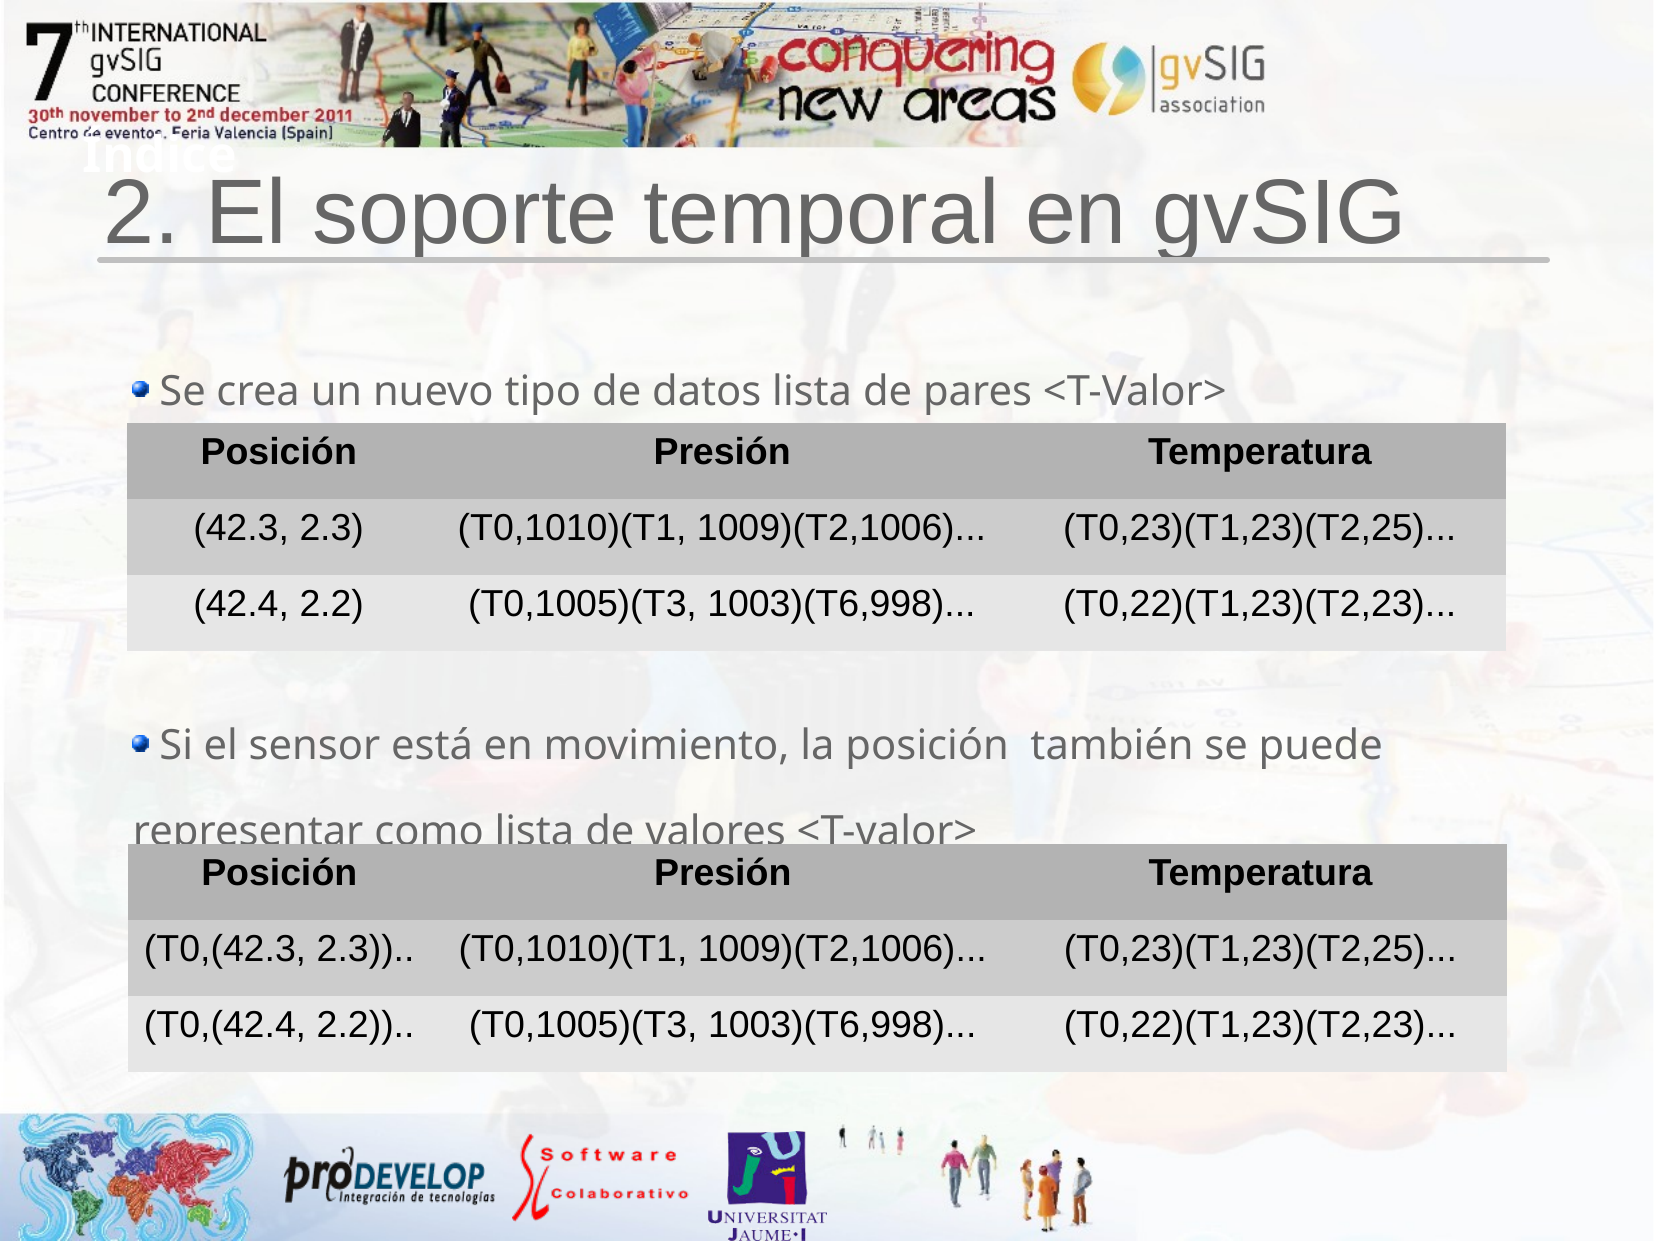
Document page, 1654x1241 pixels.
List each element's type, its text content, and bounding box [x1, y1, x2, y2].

table_header Posición [127, 423, 430, 499]
table_cell (T0,1005)(T3, 1003)(T6,998)... [430, 575, 1014, 651]
table_header Temperatura [1015, 844, 1507, 920]
table_cell (42.3, 2.3) [127, 499, 430, 575]
table_cell (T0,1010)(T1, 1009)(T2,1006)... [430, 499, 1014, 575]
title Índice [82, 49, 1571, 257]
table_cell (T0,1010)(T1, 1009)(T2,1006)... [431, 920, 1015, 996]
text_box Si el sensor está en movimiento, la posición también se puede representar como lista de valores <T-valor> [118, 679, 1477, 966]
table_header Posición [128, 844, 431, 920]
table_cell (T0,23)(T1,23)(T2,25)... [1014, 499, 1506, 575]
picture [0, 0, 1654, 1241]
table_cell (T0,22)(T1,23)(T2,23)... [1014, 575, 1506, 651]
table_cell (T0,(42.3, 2.3)).. [128, 920, 431, 996]
table_cell (T0,(42.4, 2.2)).. [128, 996, 431, 1072]
table_header Presión [430, 423, 1014, 499]
table_cell (42.4, 2.2) [127, 575, 430, 651]
table_header Temperatura [1014, 423, 1506, 499]
text_box Se crea un nuevo tipo de datos lista de pares <T-Valor> [118, 324, 1477, 539]
table_cell (T0,23)(T1,23)(T2,25)... [1015, 920, 1507, 996]
table_cell (T0,22)(T1,23)(T2,23)... [1015, 996, 1507, 1072]
table_header Presión [431, 844, 1015, 920]
table_cell (T0,1005)(T3, 1003)(T6,998)... [431, 996, 1015, 1072]
text_box 2. El soporte temporal en gvSIG [88, 153, 1424, 271]
